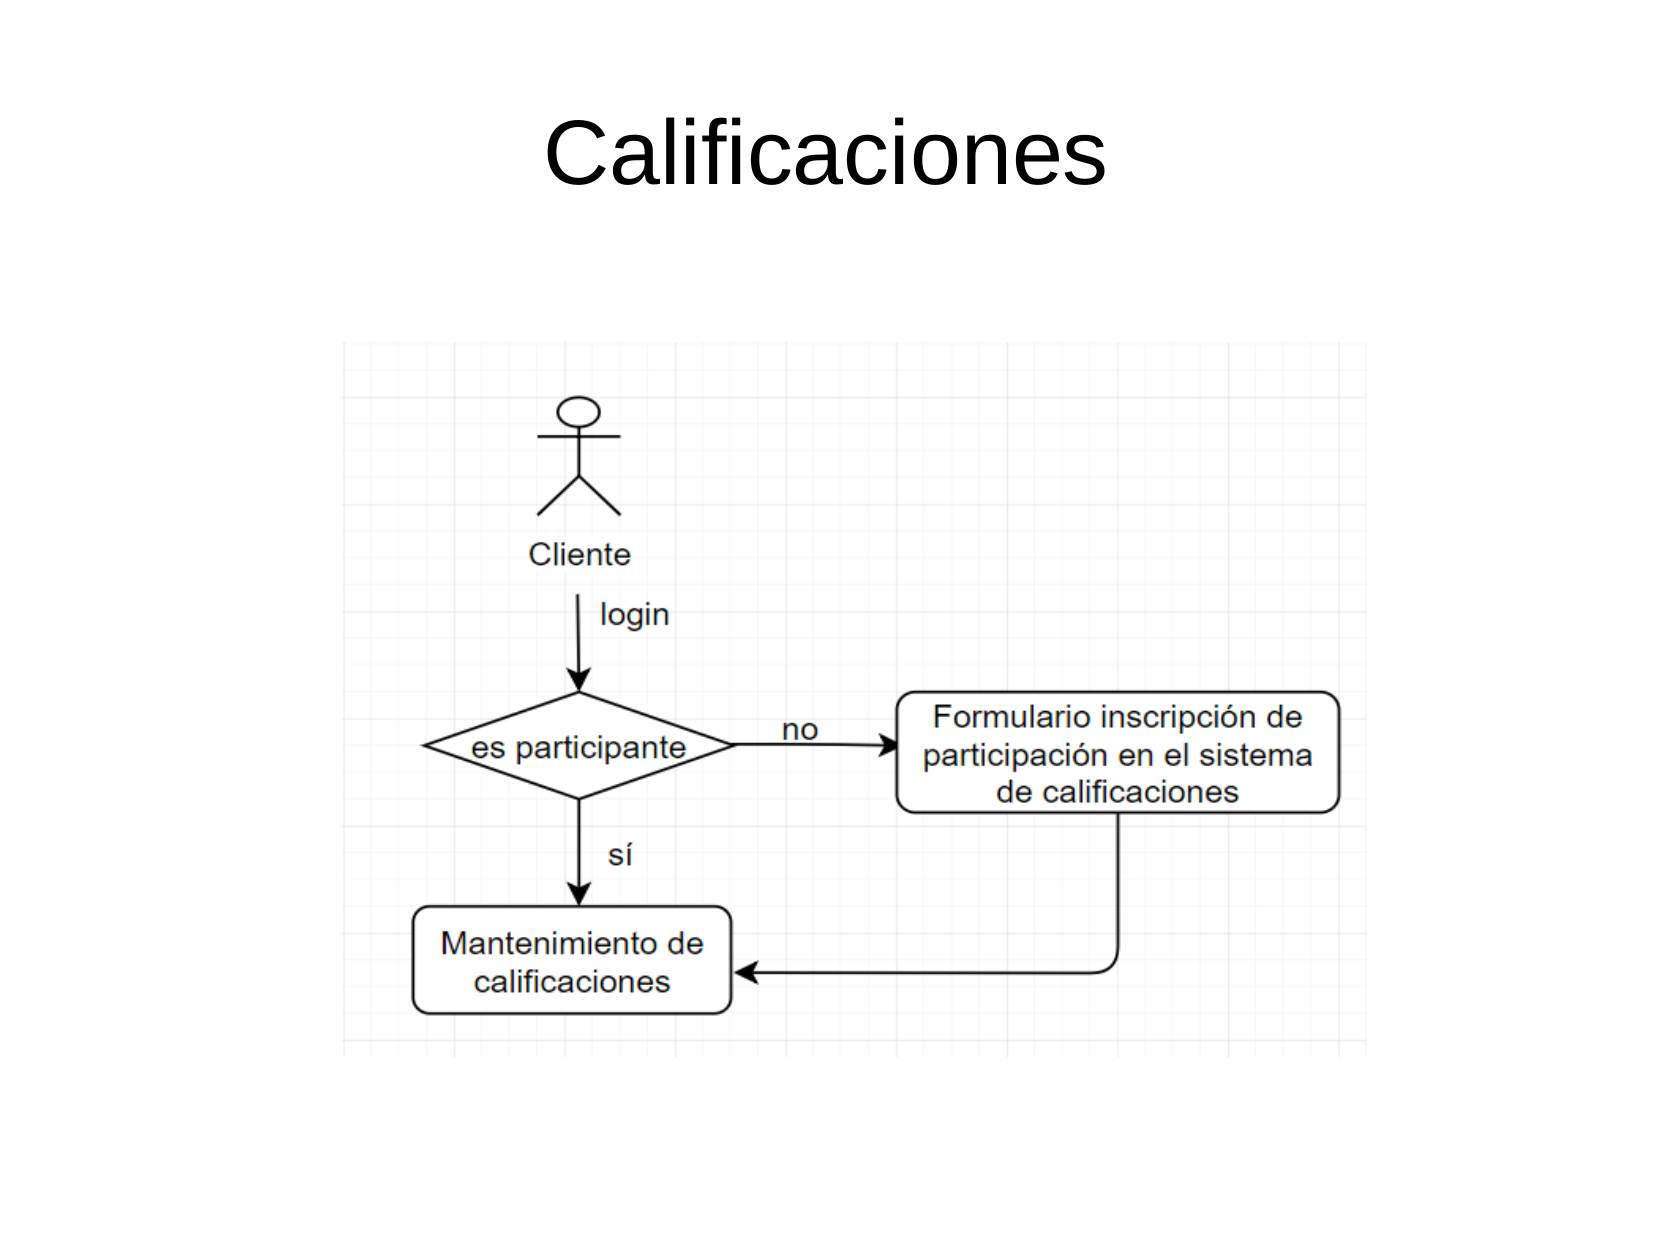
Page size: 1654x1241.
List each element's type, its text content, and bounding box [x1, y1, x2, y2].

picture [342, 342, 1367, 1057]
title Calificaciones [82, 49, 1571, 257]
